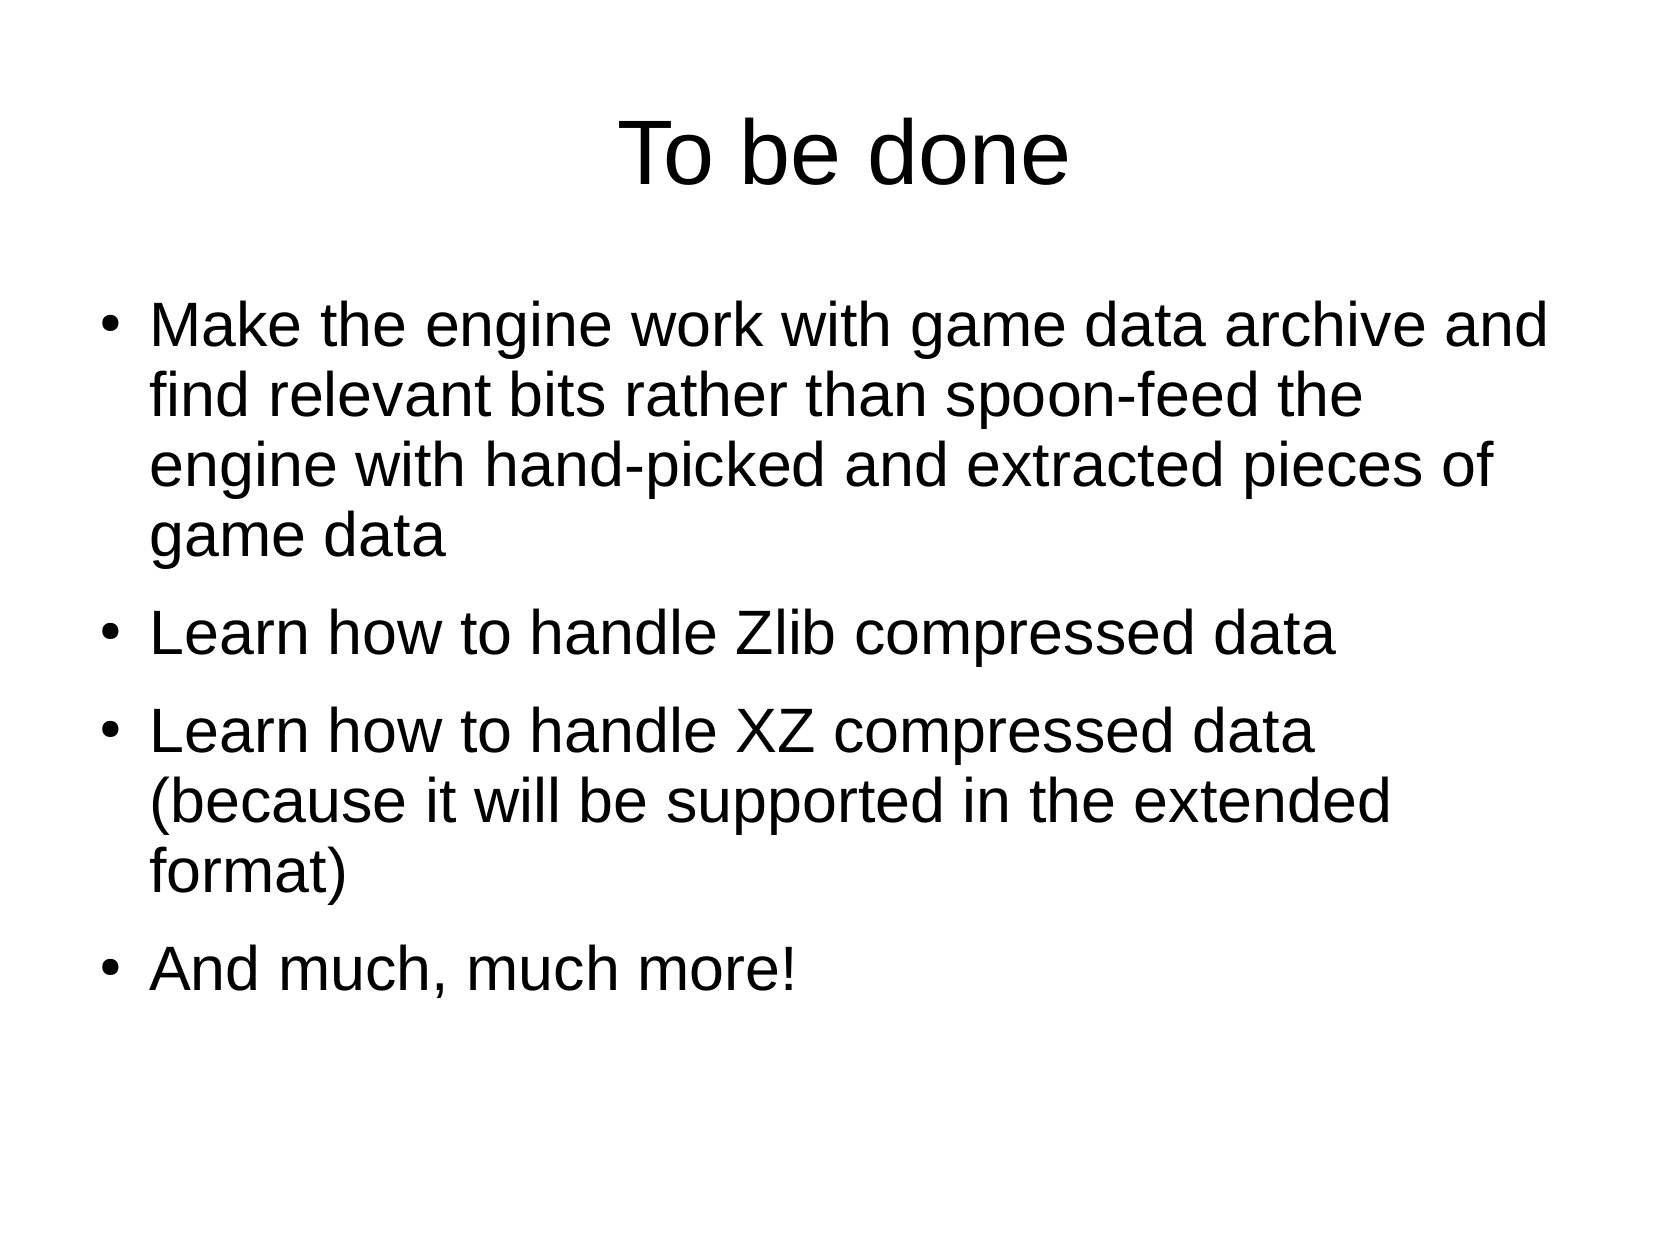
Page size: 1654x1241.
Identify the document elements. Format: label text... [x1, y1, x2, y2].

list Make the engine work with game data archive and find relevant bits rather than spoon-feed the engine with hand-picked and extracted pieces of game data Learn how to handle Zlib compressed data Learn how to handle XZ compressed data (because it will be supported in the extended format) And much, much more! [82, 290, 1571, 1010]
title To be done [82, 49, 1571, 257]
